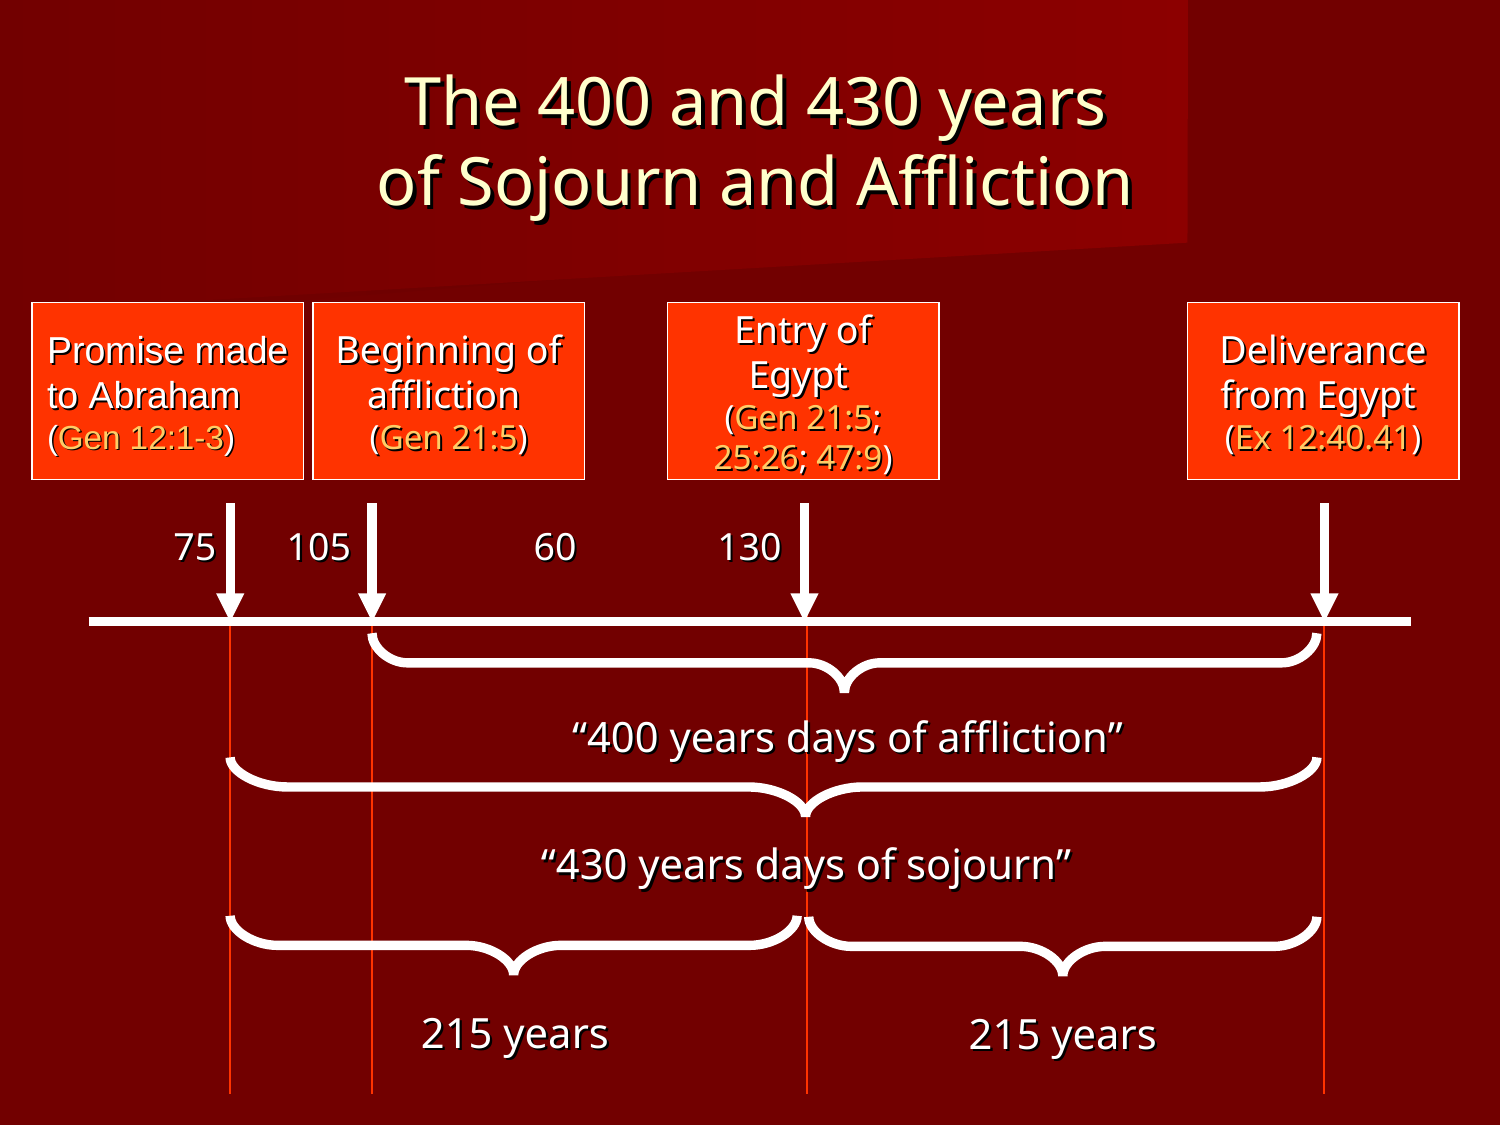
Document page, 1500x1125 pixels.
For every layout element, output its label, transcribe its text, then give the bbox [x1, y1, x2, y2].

text_box “430 years days of sojourn” [469, 830, 1143, 897]
text_box Entry of Egypt (Gen 21:5; 25:26; 47:9) [667, 302, 939, 480]
text_box 60 [501, 515, 609, 576]
text_box Beginning of affliction (Gen 21:5) [312, 302, 585, 480]
text_box 215 years [891, 999, 1235, 1066]
text_box “400 years days of affliction” [485, 703, 1210, 769]
text_box Promise made to Abraham (Gen 12:1-3) [32, 302, 304, 480]
text_box 105 [253, 515, 384, 576]
text_box 130 [689, 515, 810, 576]
text_box 75 [141, 515, 248, 576]
title The 400 and 430 years of Sojourn and Affliction [53, 45, 1459, 233]
text_box 215 years [343, 998, 687, 1065]
text_box Deliverance from Egypt (Ex 12:40.41) [1187, 302, 1459, 480]
